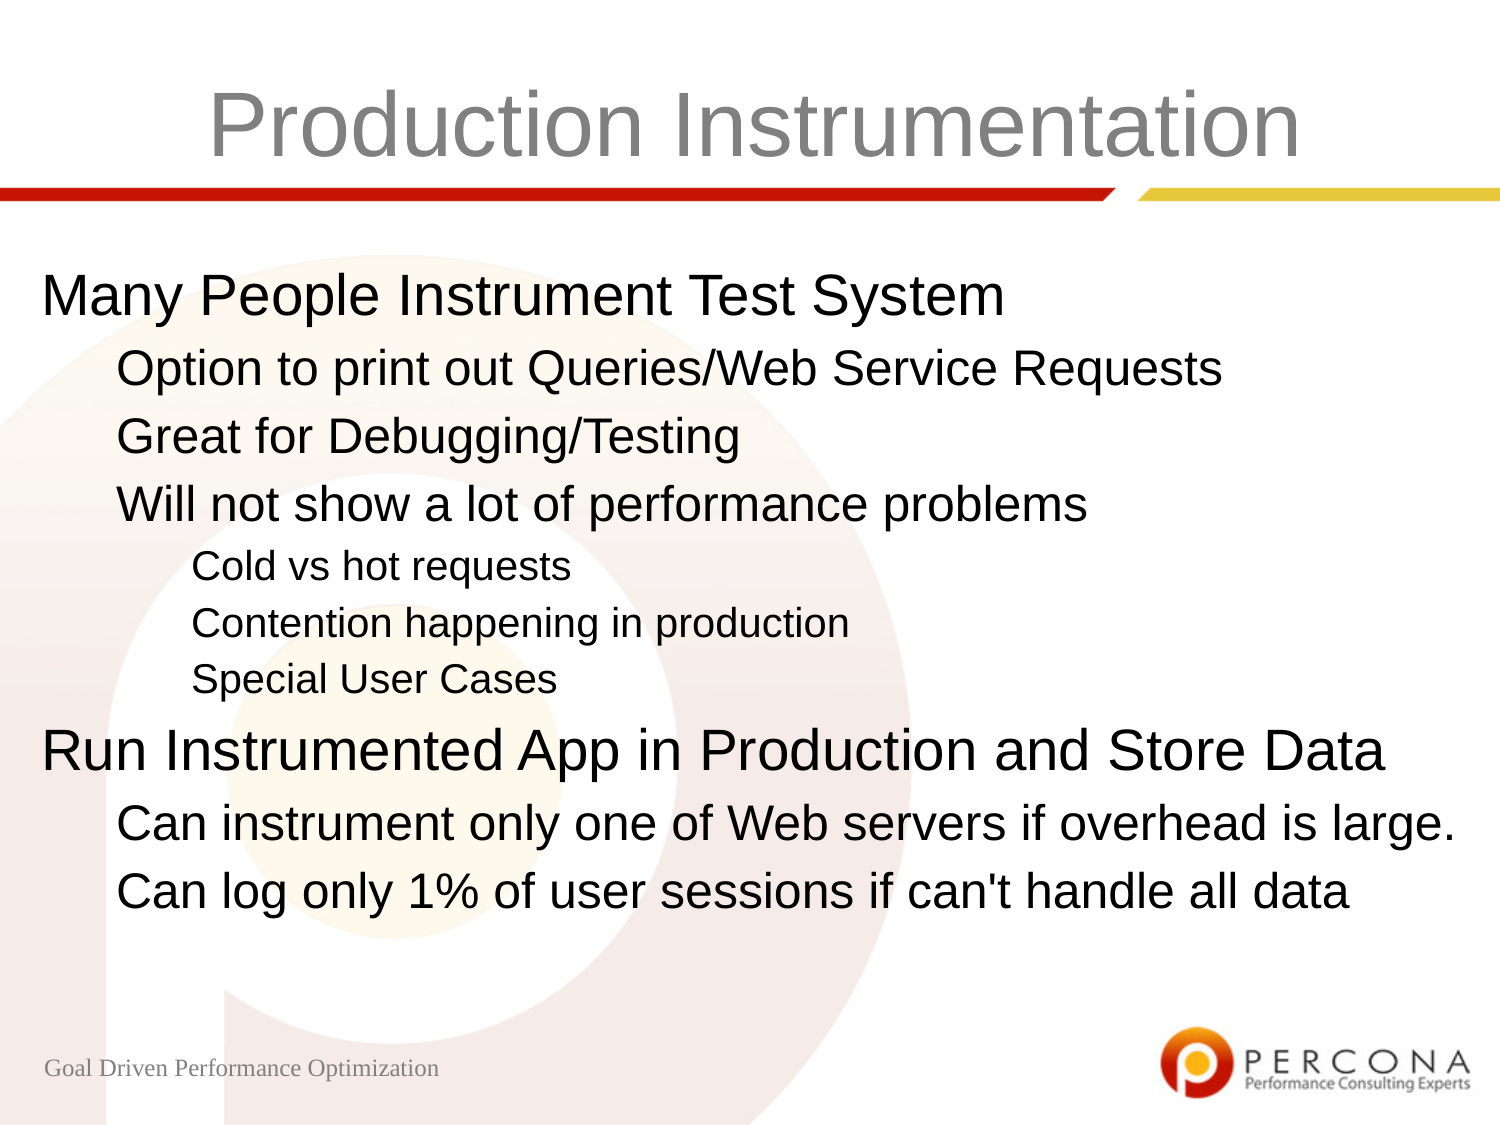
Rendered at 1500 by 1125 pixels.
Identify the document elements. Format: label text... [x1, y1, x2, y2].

title Production Instrumentation [41, 62, 1471, 187]
picture [0, 0, 1500, 1125]
list Many People Instrument Test System Option to print out Queries/Web Service Requests Great for Debugging/Testing Will not show a lot of performance problems Cold vs hot requests Contention happening in production Special User Cases Run Instrumented App in Production and Store Data Can instrument only one of Web servers if overhead is large. Can log only 1% of user sessions if can't handle all data [41, 262, 1471, 991]
